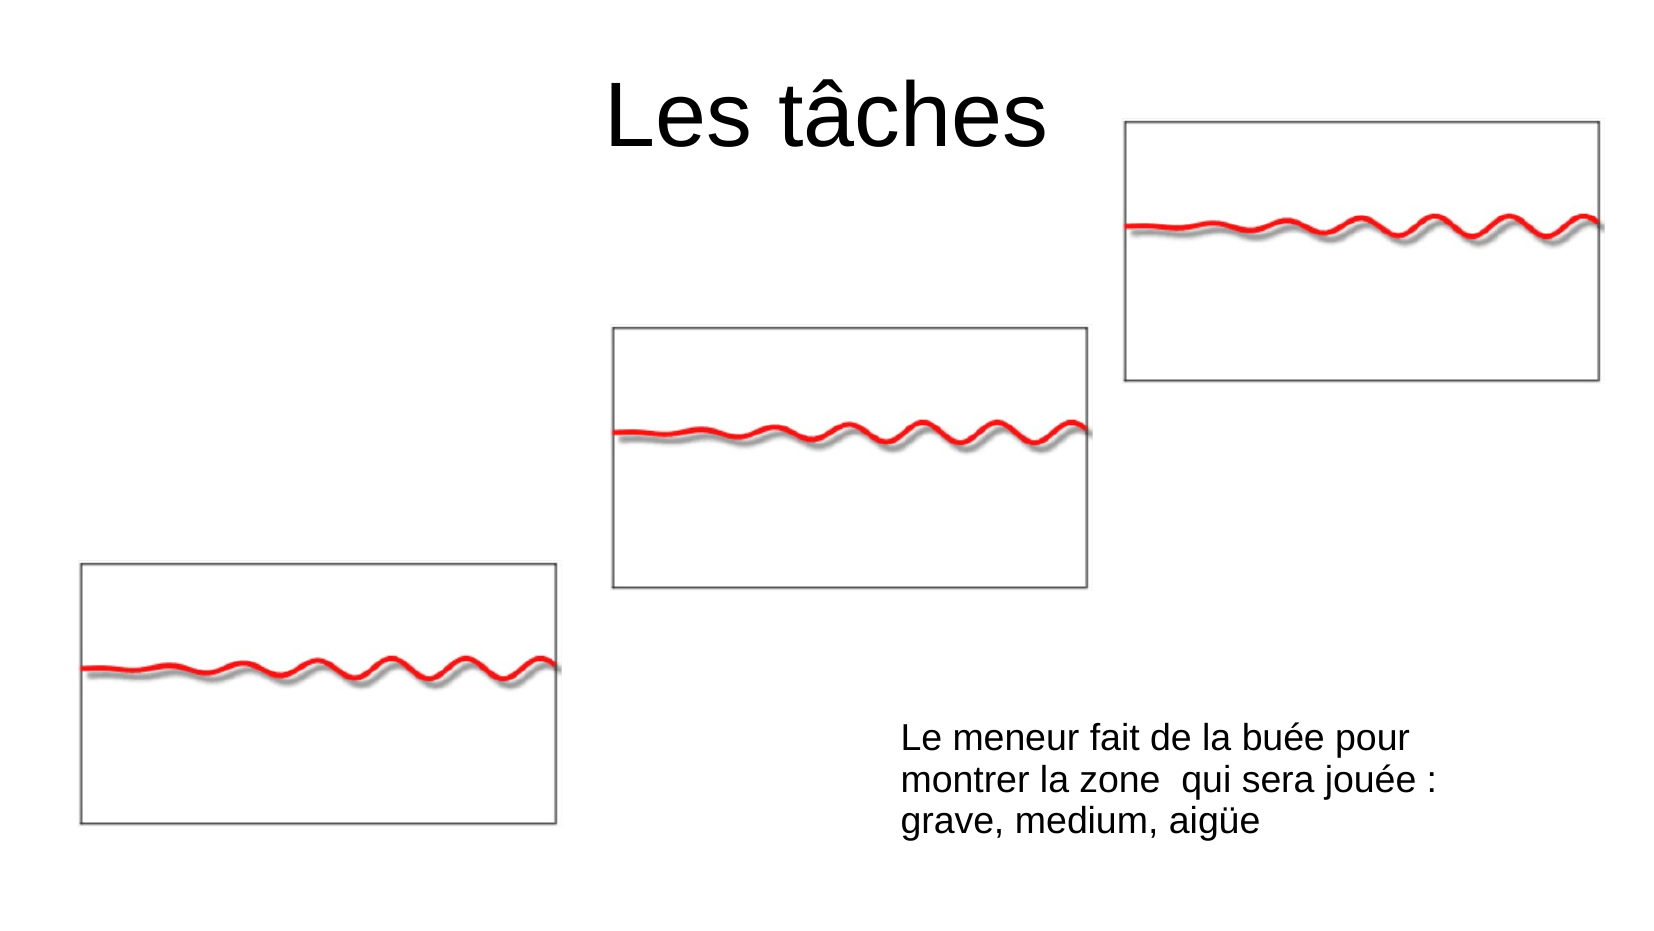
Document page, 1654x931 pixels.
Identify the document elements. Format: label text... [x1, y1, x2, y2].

text_box Le meneur fait de la buée pour montrer la zone qui sera jouée : grave, medium, aigüe [885, 708, 1506, 850]
picture [1122, 118, 1605, 384]
picture [78, 560, 562, 827]
title Les tâches [82, 37, 1571, 193]
picture [610, 324, 1093, 591]
